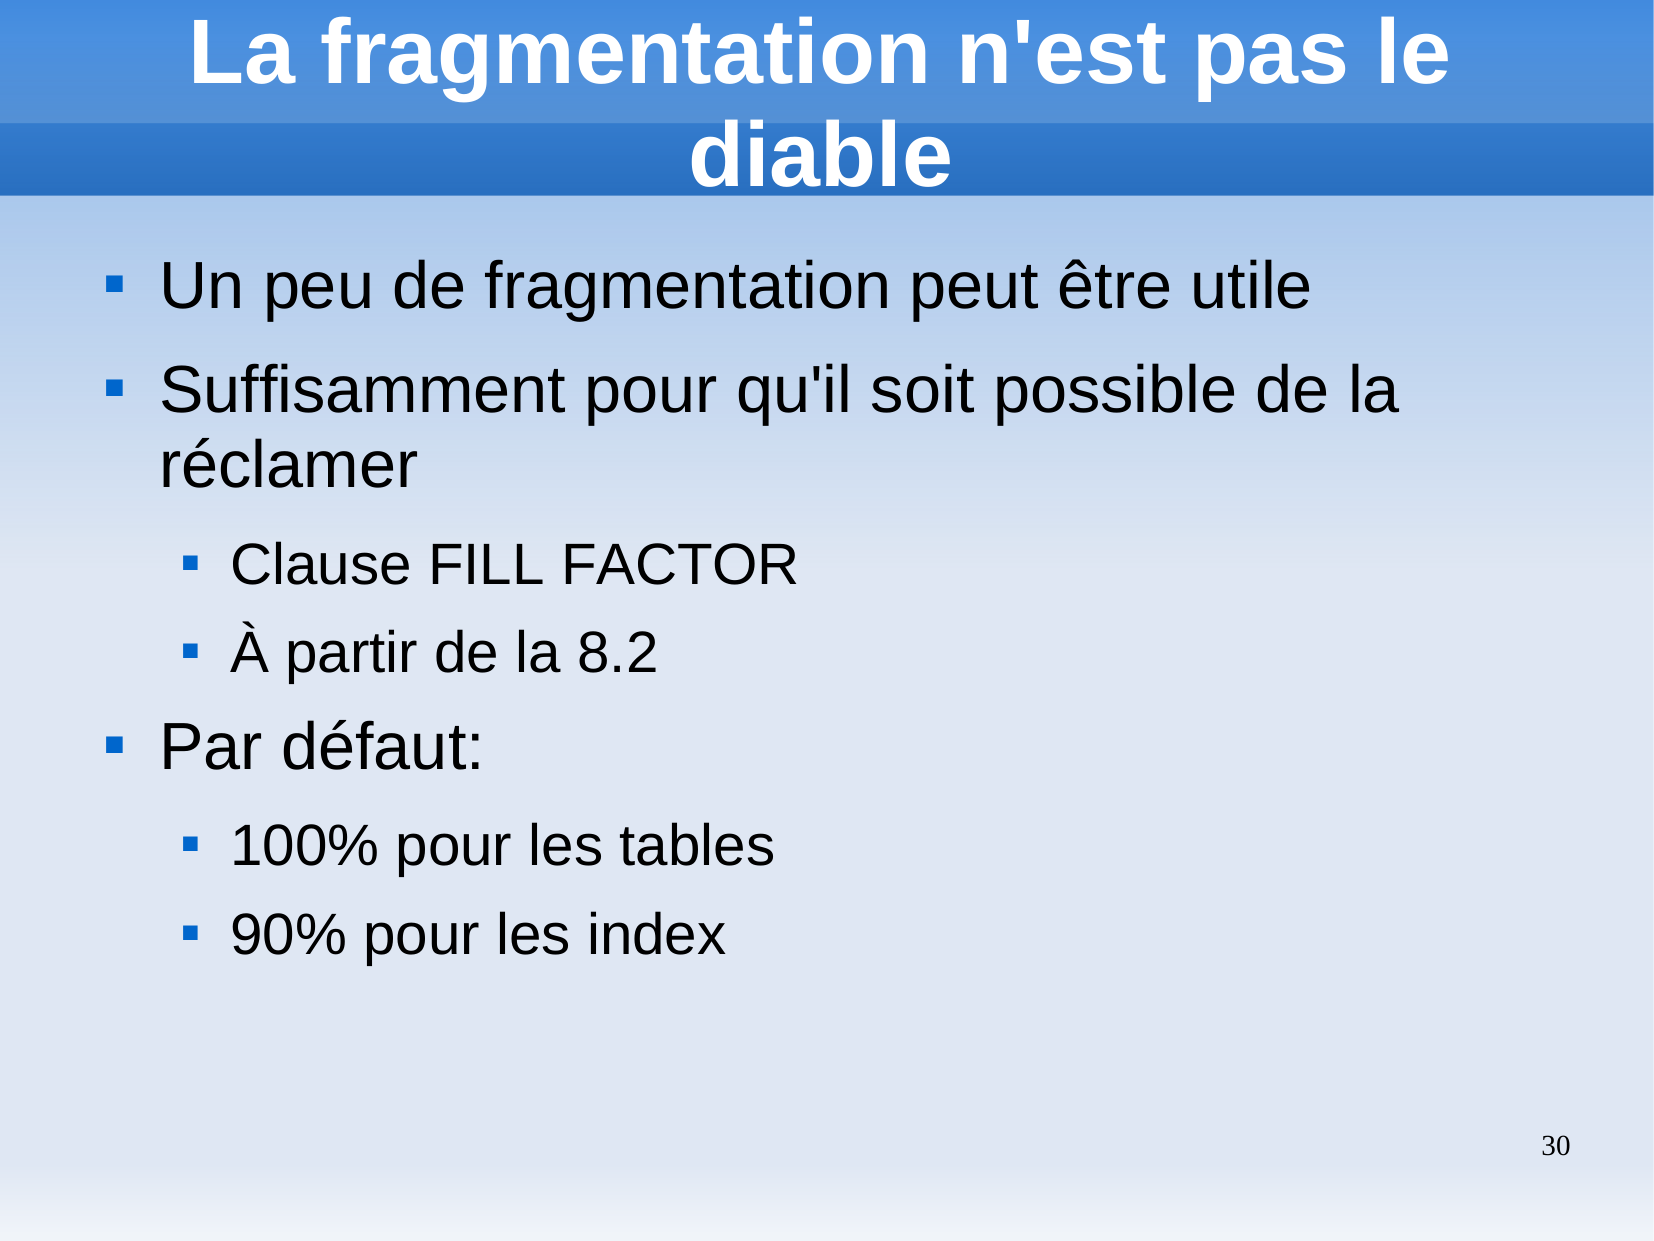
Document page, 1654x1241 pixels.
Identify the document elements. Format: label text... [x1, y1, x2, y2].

title La fragmentation n'est pas le diable [76, 1, 1565, 207]
list Un peu de fragmentation peut être utile Suffisamment pour qu'il soit possible de la réclamer Clause FILL FACTOR À partir de la 8.2 Par défaut: 100% pour les tables 90% pour les index [88, 248, 1577, 1093]
picture [0, 0, 1654, 1241]
